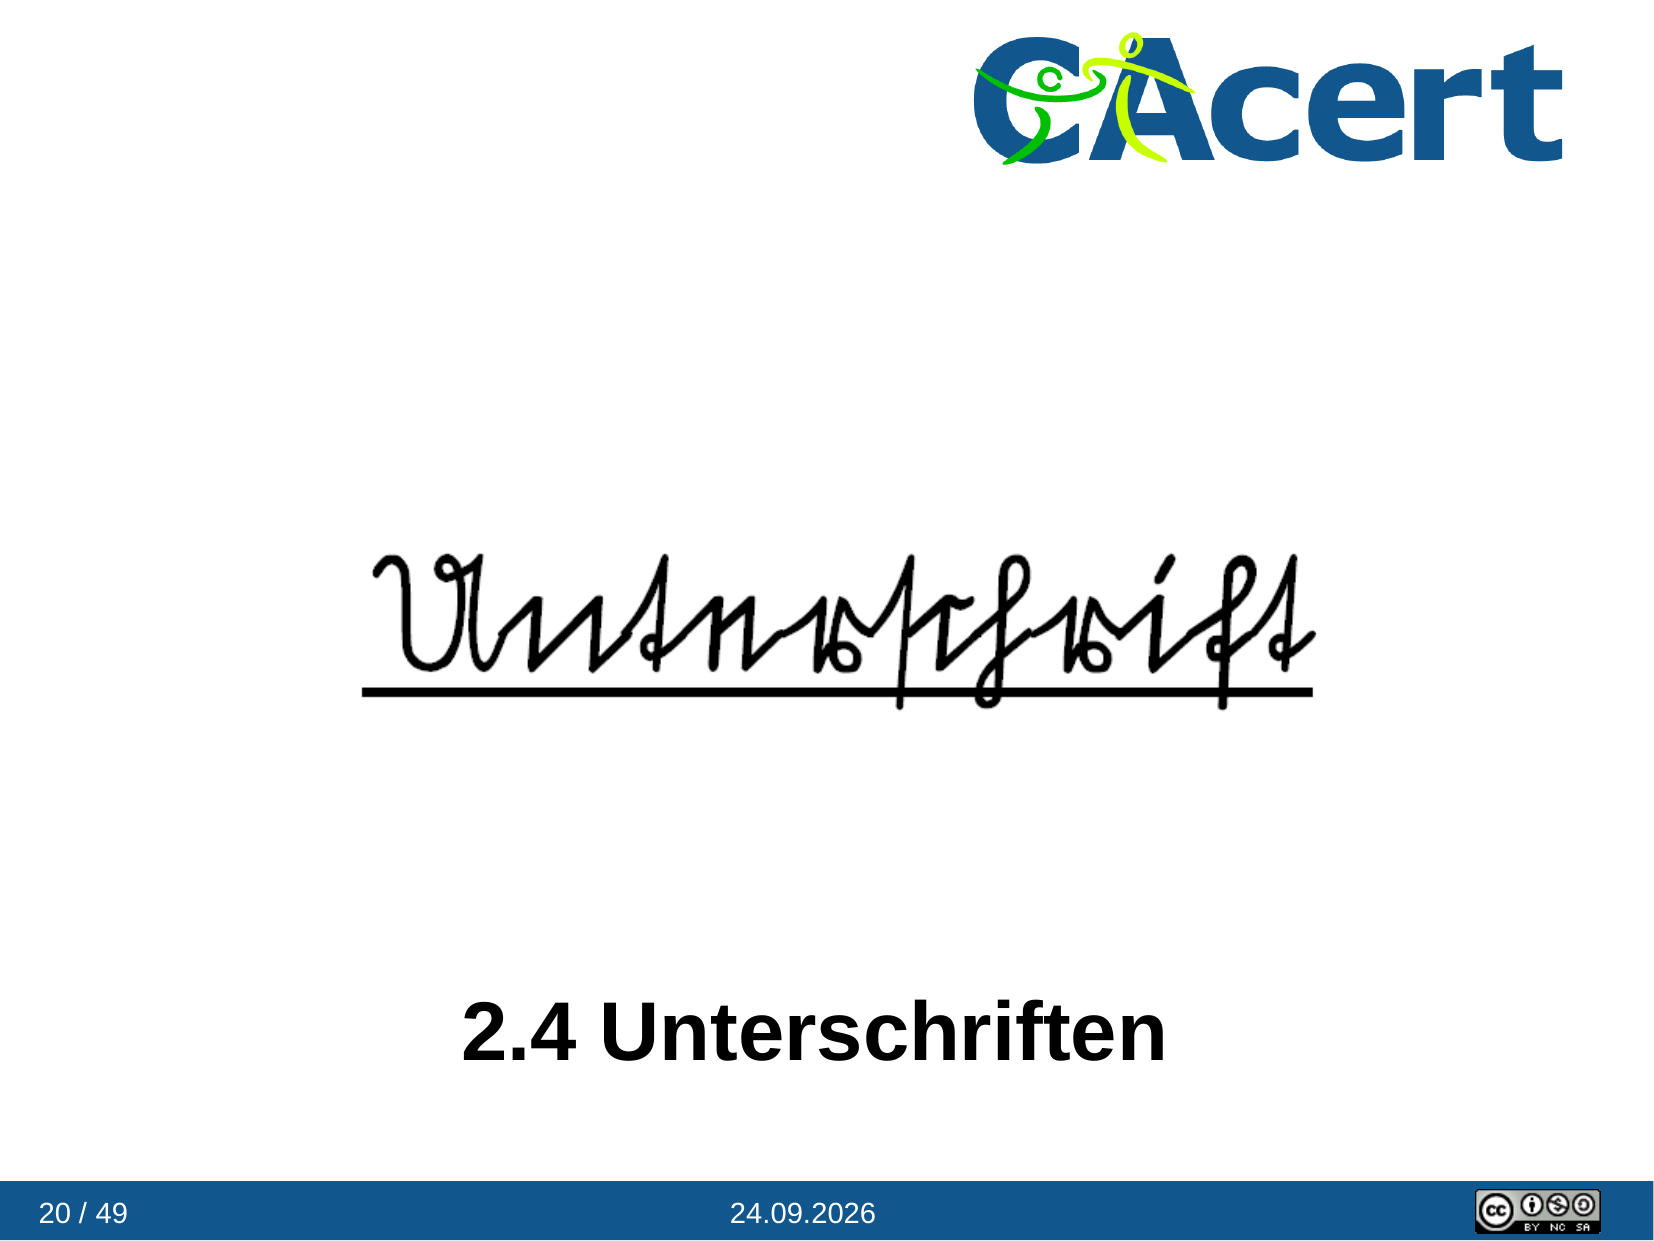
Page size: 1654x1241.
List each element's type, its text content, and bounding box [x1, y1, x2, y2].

title 2.4 Unterschriften [70, 941, 1560, 1123]
picture [1475, 1189, 1601, 1234]
picture [972, 30, 1564, 166]
picture [331, 504, 1335, 746]
